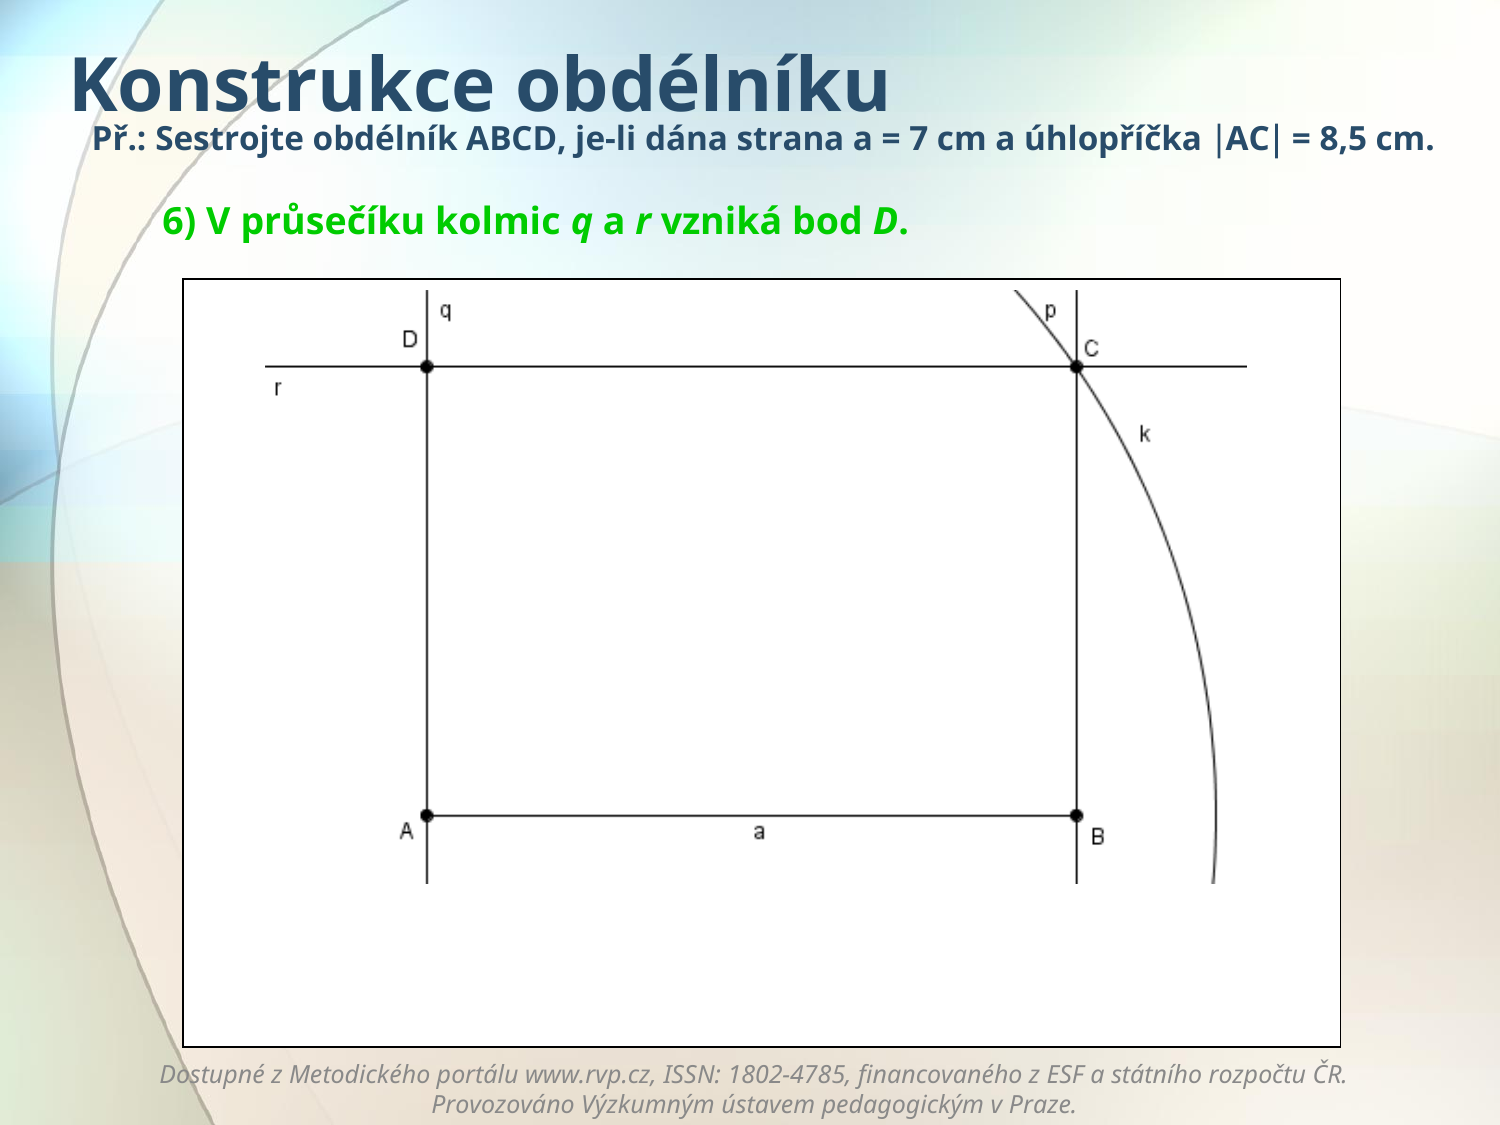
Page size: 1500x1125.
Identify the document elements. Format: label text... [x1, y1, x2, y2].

text_box [183, 278, 1341, 1047]
text_box Př.: Sestrojte obdélník ABCD, je-li dána strana a = 7 cm a úhlopříčka AC = 8,5 cm. [76, 90, 1459, 185]
picture [0, 0, 1500, 1125]
text_box 6) V průsečíku kolmic q a r vzniká bod D. [147, 172, 1459, 267]
title Konstrukce obdélníku [53, 38, 1388, 142]
